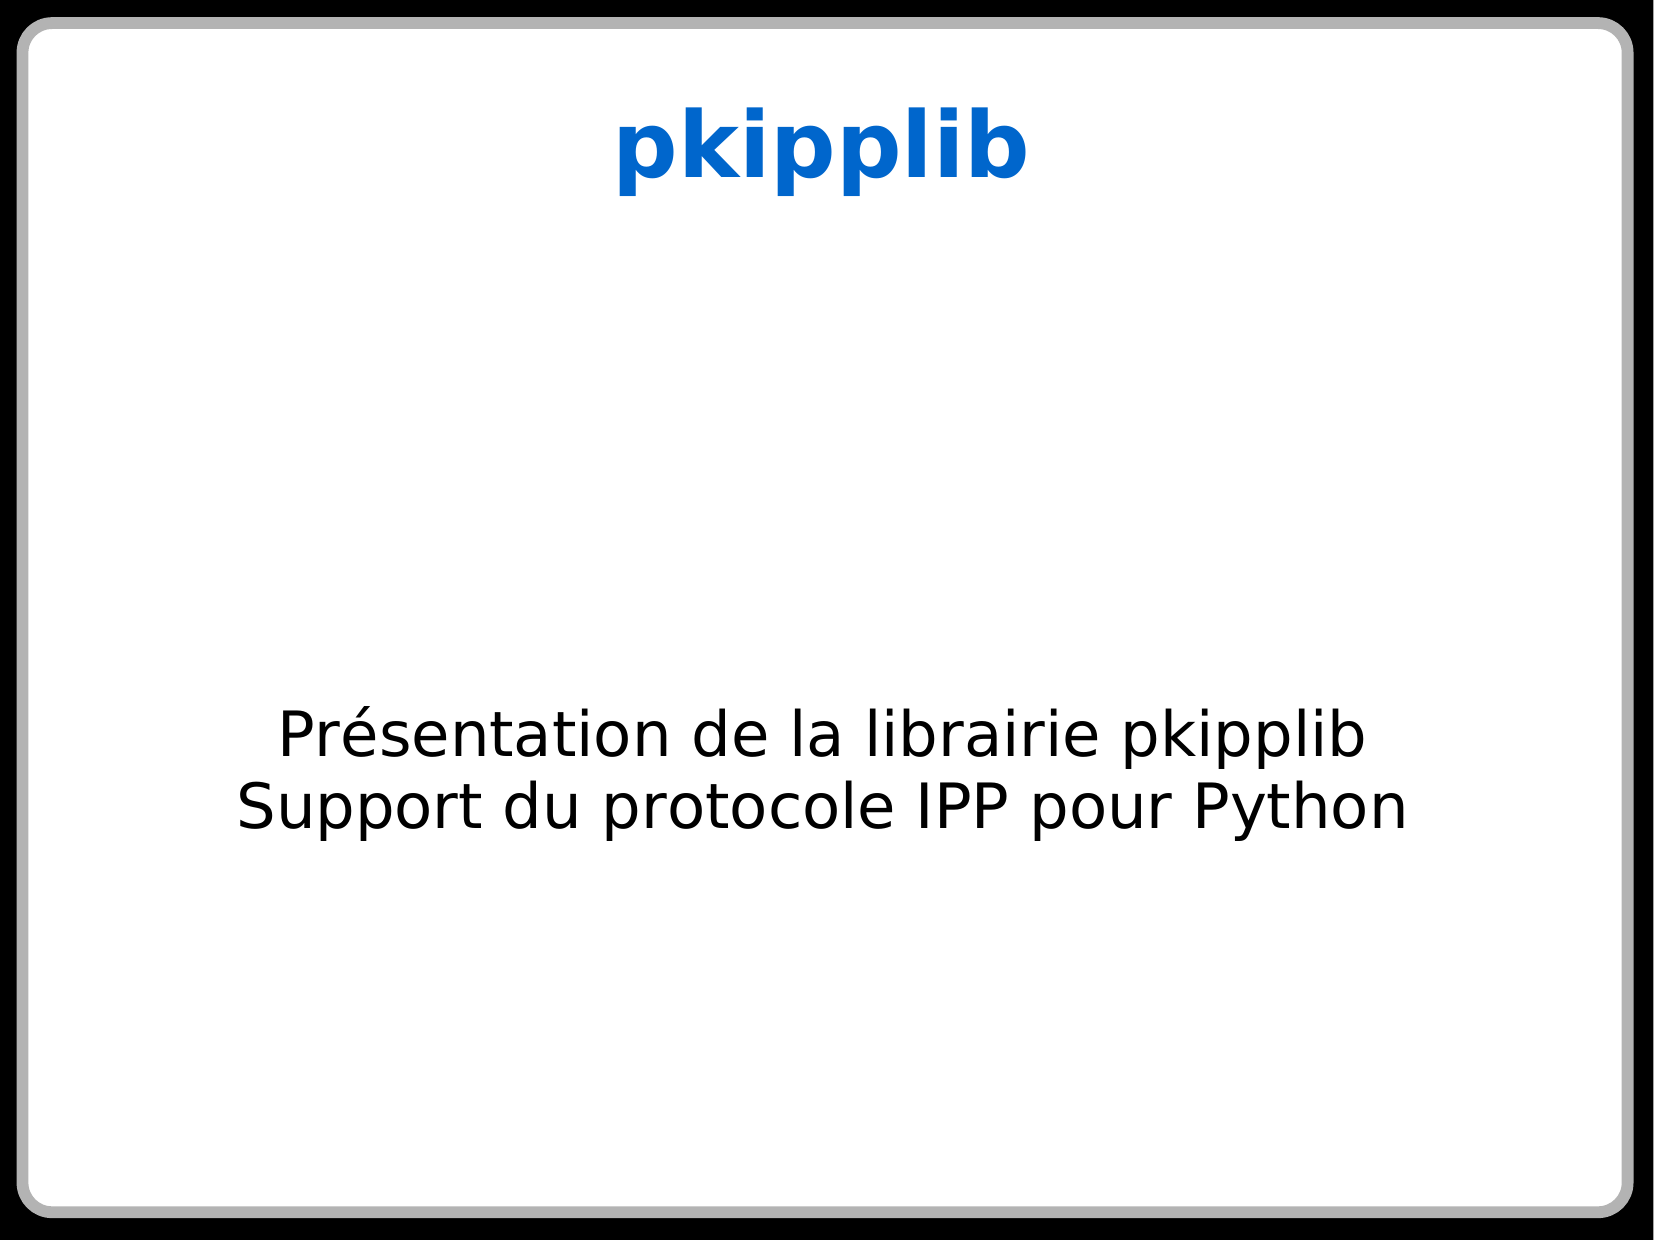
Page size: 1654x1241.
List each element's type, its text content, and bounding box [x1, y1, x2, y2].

subtitle Présentation de la librairie pkipplib Support du protocole IPP pour Python [112, 371, 1534, 1171]
title pkipplib [67, 91, 1577, 199]
